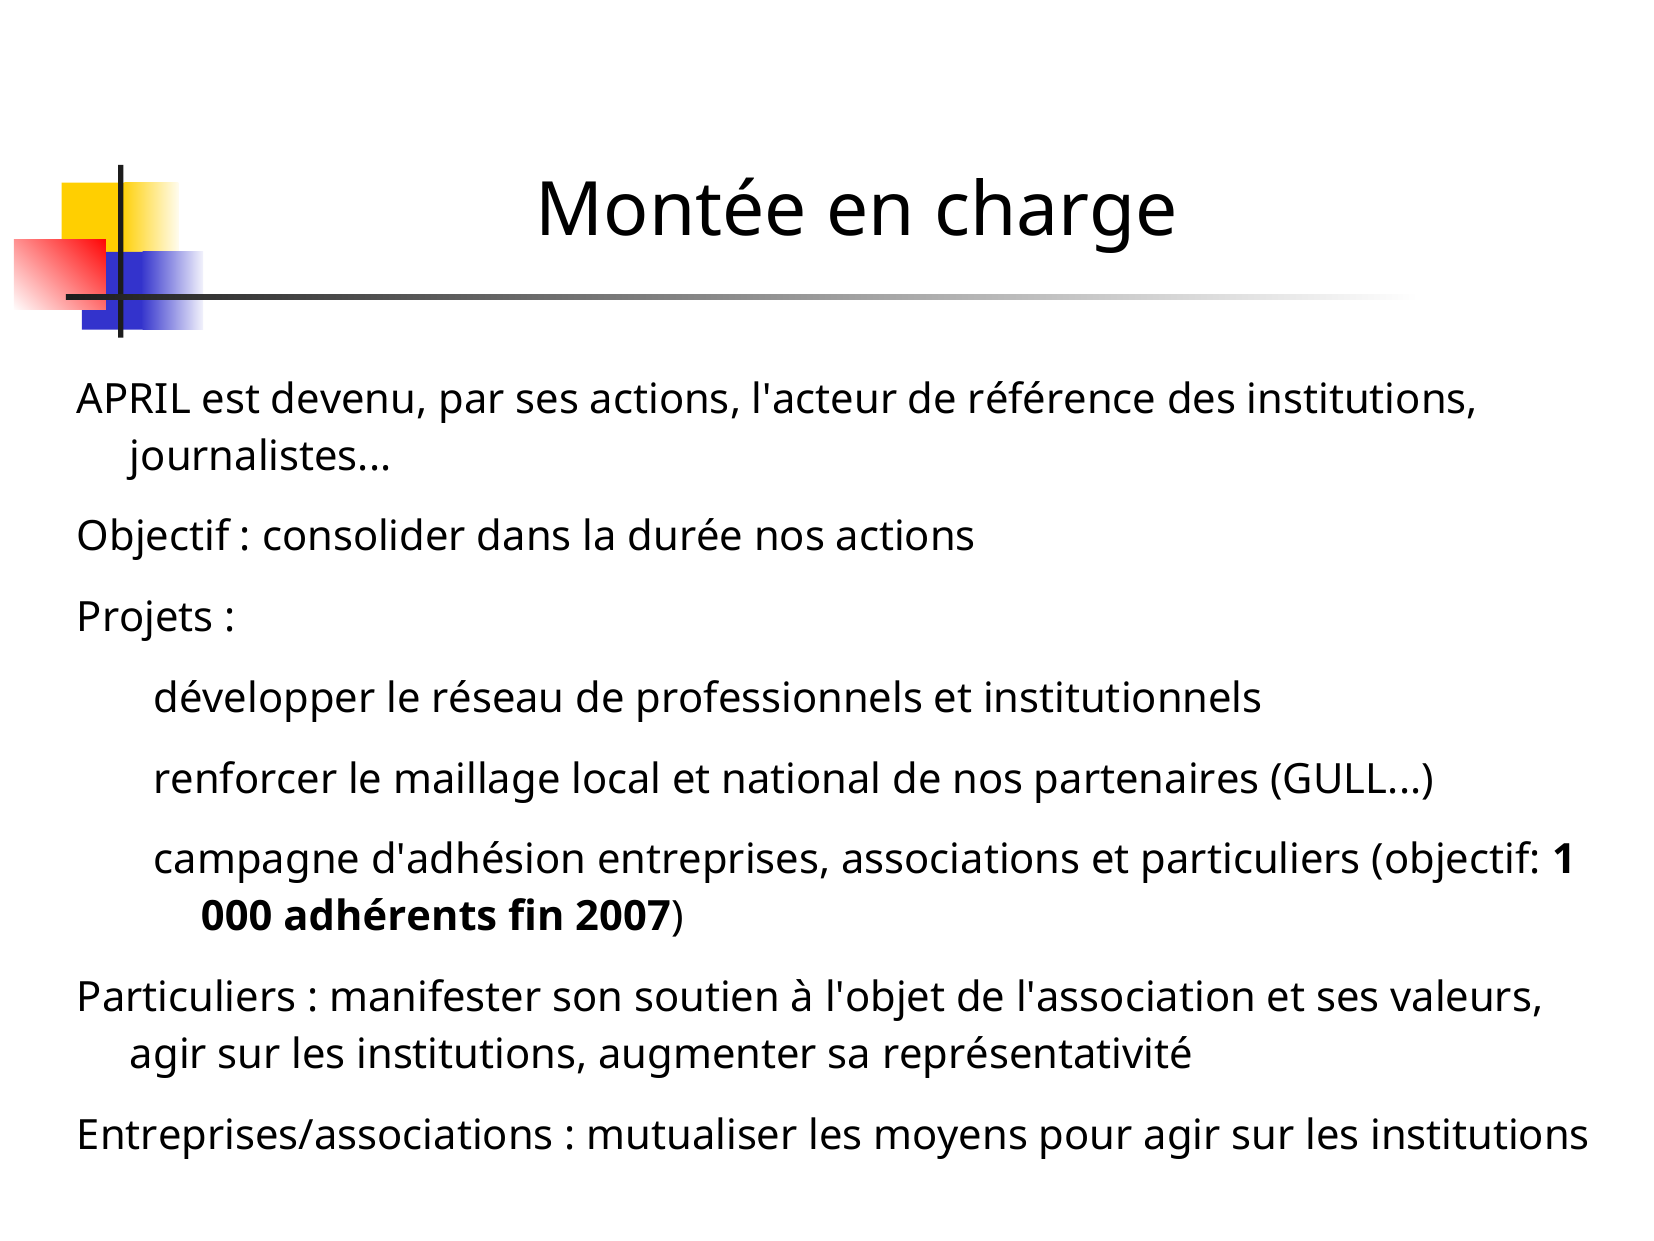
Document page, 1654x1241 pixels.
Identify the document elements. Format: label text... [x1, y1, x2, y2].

list APRIL est devenu, par ses actions, l'acteur de référence des institutions, journalistes... Objectif : consolider dans la durée nos actions Projets : développer le réseau de professionnels et institutionnels renforcer le maillage local et national de nos partenaires (GULL...) campagne d'adhésion entreprises, associations et particuliers (objectif: 1 000 adhérents fin 2007) Particuliers : manifester son soutien à l'objet de l'association et ses valeurs, agir sur les institutions, augmenter sa représentativité Entreprises/associations : mutualiser les moyens pour agir sur les institutions [59, 368, 1595, 1135]
title Montée en charge [121, 110, 1534, 303]
